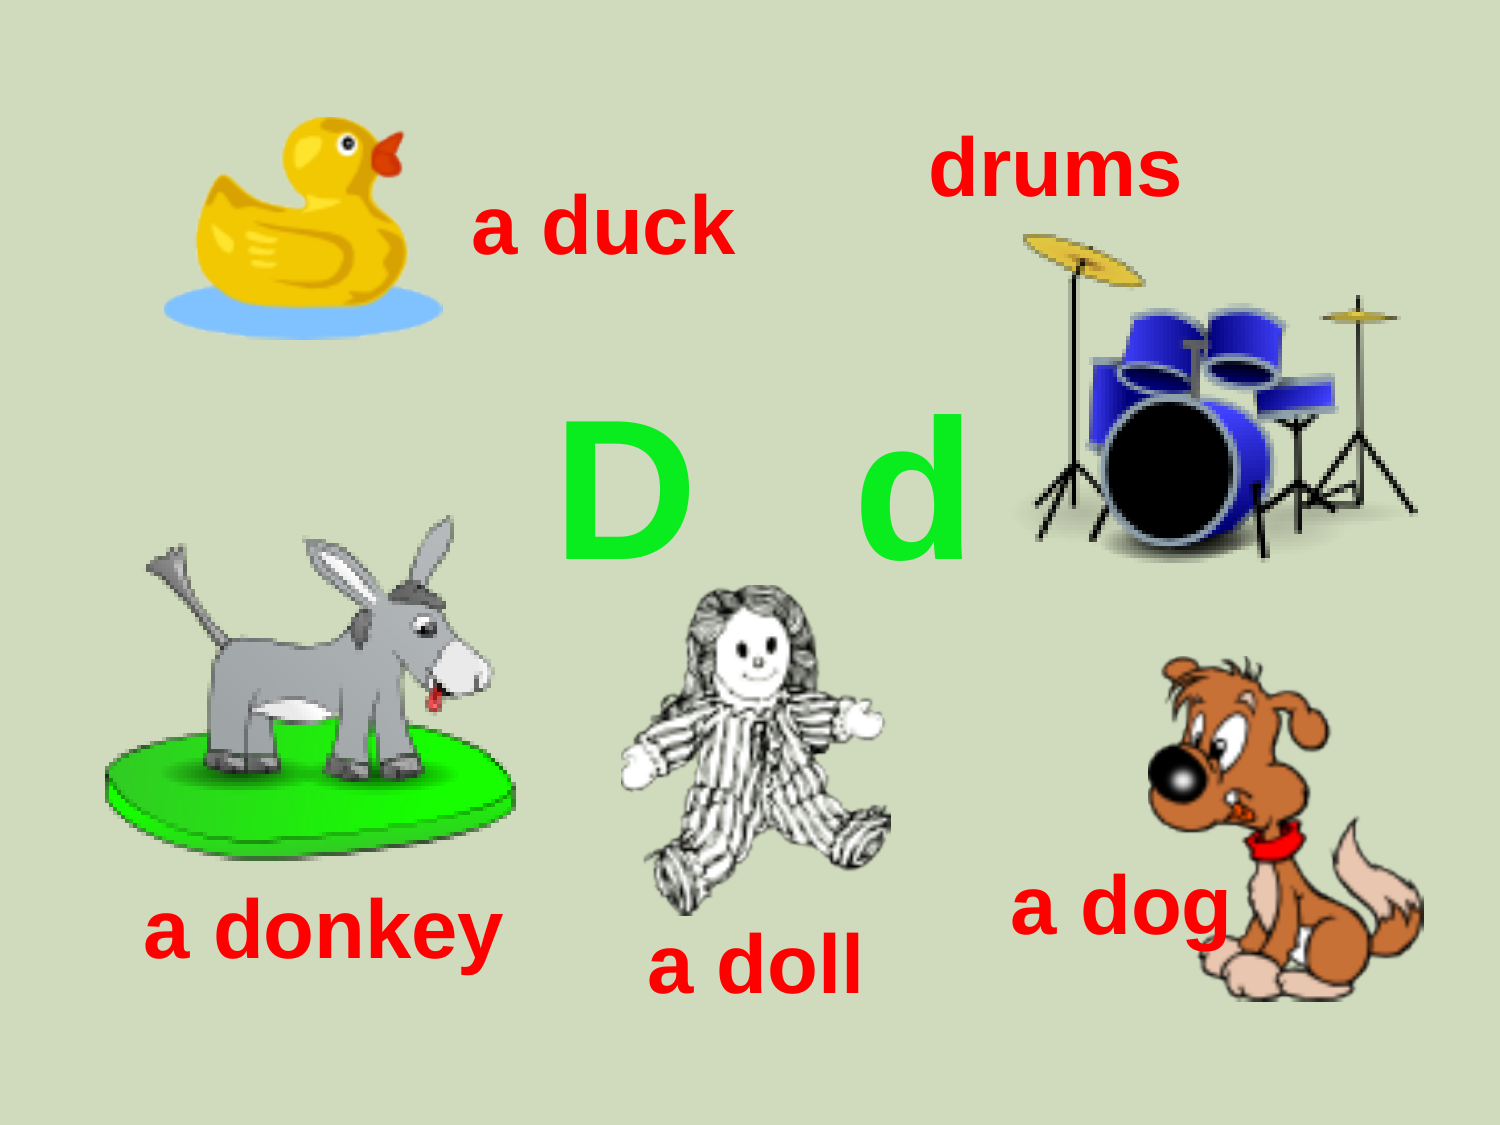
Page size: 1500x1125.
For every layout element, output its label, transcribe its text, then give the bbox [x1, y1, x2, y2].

text_box a doll [632, 902, 1055, 1018]
text_box a duck [457, 164, 879, 280]
text_box a dog [996, 843, 1430, 960]
picture [621, 585, 891, 916]
picture [1148, 656, 1424, 843]
picture [1148, 960, 1424, 1002]
text_box a donkey [128, 867, 551, 983]
text_box drums [914, 105, 1337, 221]
picture [1007, 234, 1418, 563]
picture [164, 117, 443, 340]
picture [105, 515, 516, 861]
text_box D d [539, 351, 1290, 607]
